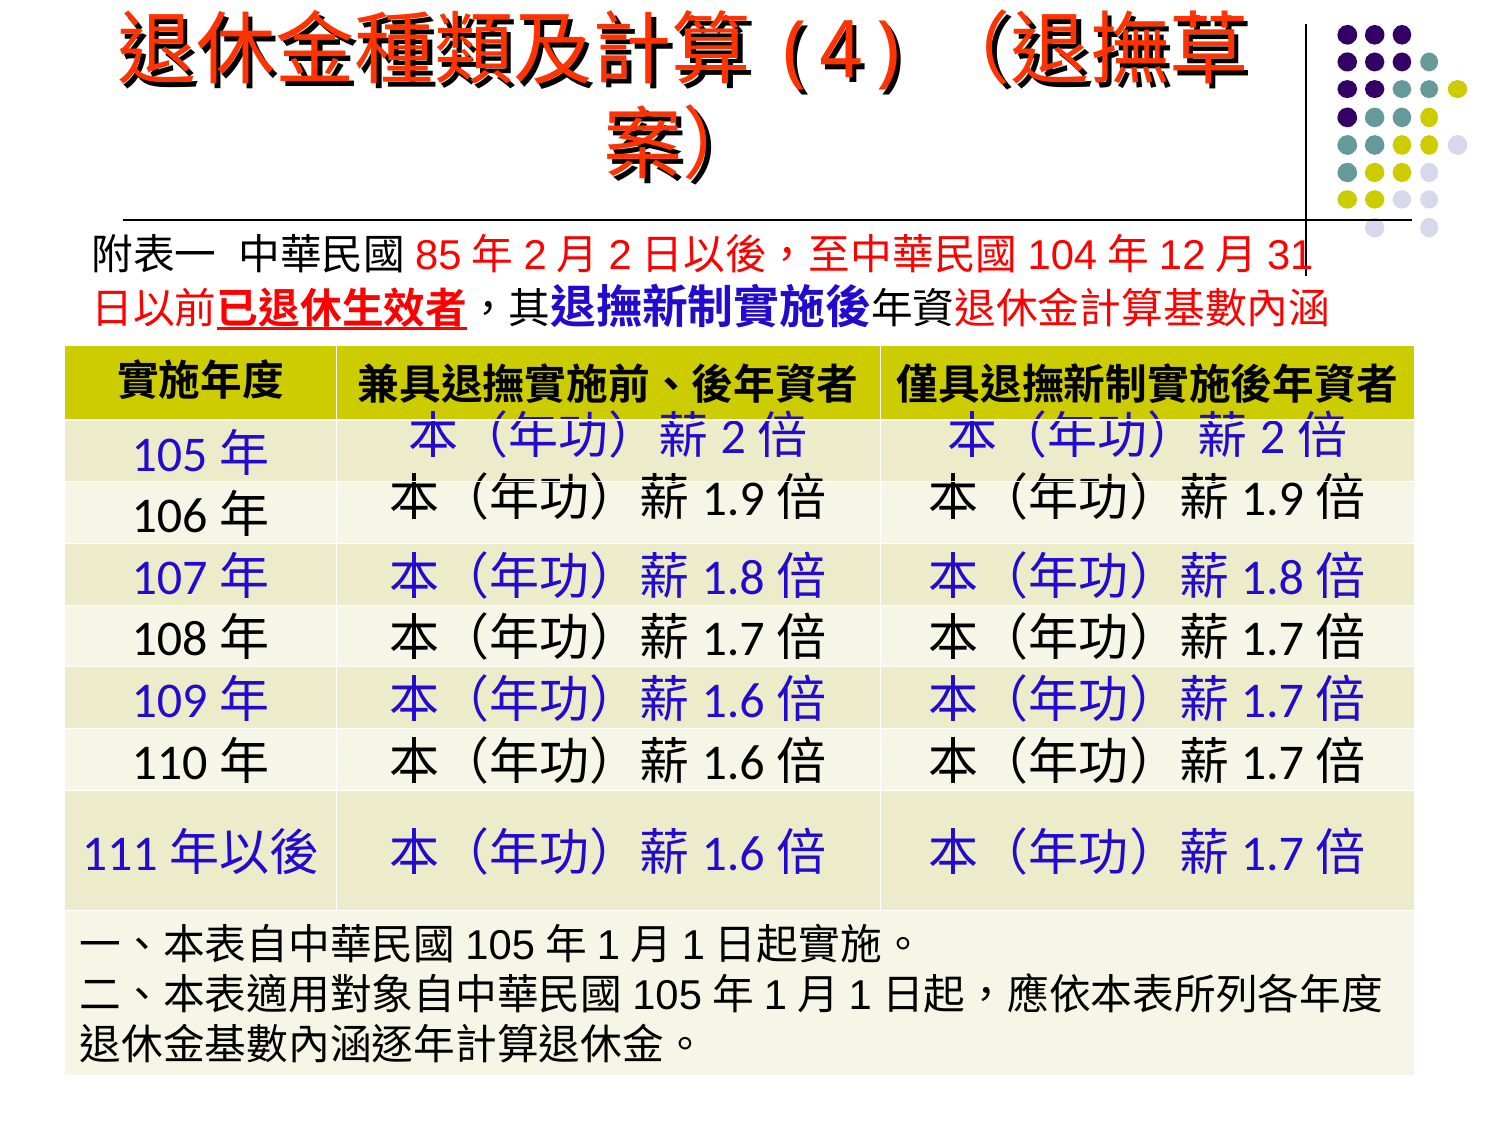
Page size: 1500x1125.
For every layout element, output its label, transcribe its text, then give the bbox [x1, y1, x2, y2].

table_cell 本（年功）薪2倍 [881, 421, 1414, 481]
table_cell 本（年功）薪1.8倍 [881, 544, 1414, 605]
table_cell 本（年功）薪2倍 [337, 421, 880, 481]
table_cell 本（年功）薪1.7倍 [881, 791, 1414, 910]
table_cell 107年 [65, 544, 336, 605]
table_cell 本（年功）薪1.6倍 [337, 667, 880, 728]
text_box 附表一 中華民國85年2月2日以後，至中華民國104年12月31日以前已退休生效者，其退撫新制實施後年資退休金計算基數內涵 [76, 219, 1364, 327]
table_cell 110年 [65, 729, 336, 790]
table_cell 本（年功）薪1.6倍 [337, 729, 880, 790]
table_cell 105年 [65, 421, 336, 481]
table_cell 本（年功）薪1.7倍 [881, 729, 1414, 790]
table_header 實施年度 [65, 346, 336, 419]
table_cell 本（年功）薪1.8倍 [337, 544, 880, 605]
table_cell 本（年功）薪1.7倍 [881, 606, 1414, 666]
table_cell 本（年功）薪1.7倍 [881, 667, 1414, 728]
table_header 兼具退撫實施前、後年資者 [337, 346, 880, 419]
table_cell 本（年功）薪1.6倍 [337, 791, 880, 910]
table_cell 111年以後 [65, 791, 336, 910]
table_cell 本（年功）薪1.9倍 [881, 482, 1414, 543]
table_cell 109年 [65, 667, 336, 728]
title 退休金種類及計算(4)（退撫草案） [53, 20, 1313, 197]
table_cell 本（年功）薪1.7倍 [337, 606, 880, 666]
table_cell 106年 [65, 482, 336, 543]
table_cell 本（年功）薪1.9倍 [337, 482, 880, 543]
table_cell 一、本表自中華民國105年1月1日起實施。 二、本表適用對象自中華民國105年1月1日起，應依本表所列各年度退休金基數內涵逐年計算退休金。 [65, 911, 1414, 1075]
table_cell 108年 [65, 606, 336, 666]
table_header 僅具退撫新制實施後年資者 [881, 346, 1414, 419]
